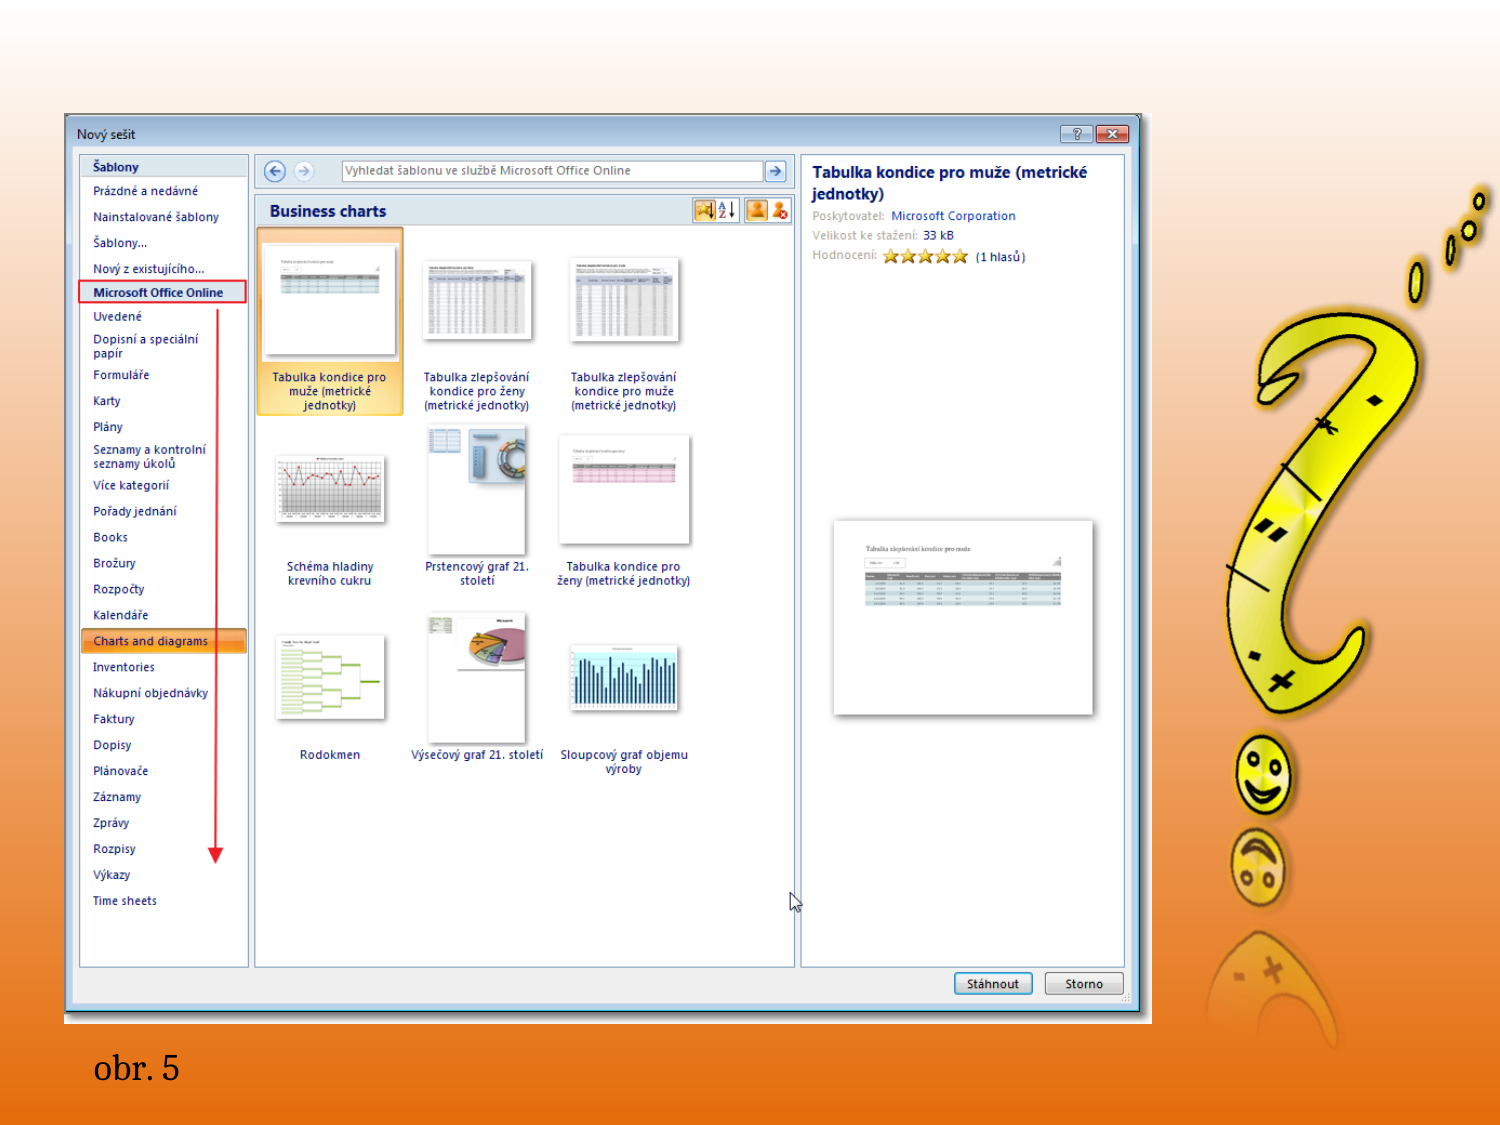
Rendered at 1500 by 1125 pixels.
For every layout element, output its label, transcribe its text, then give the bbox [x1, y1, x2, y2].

picture [1171, 160, 1500, 1125]
picture [64, 113, 1152, 1024]
text_box obr. 5 [79, 1034, 195, 1096]
